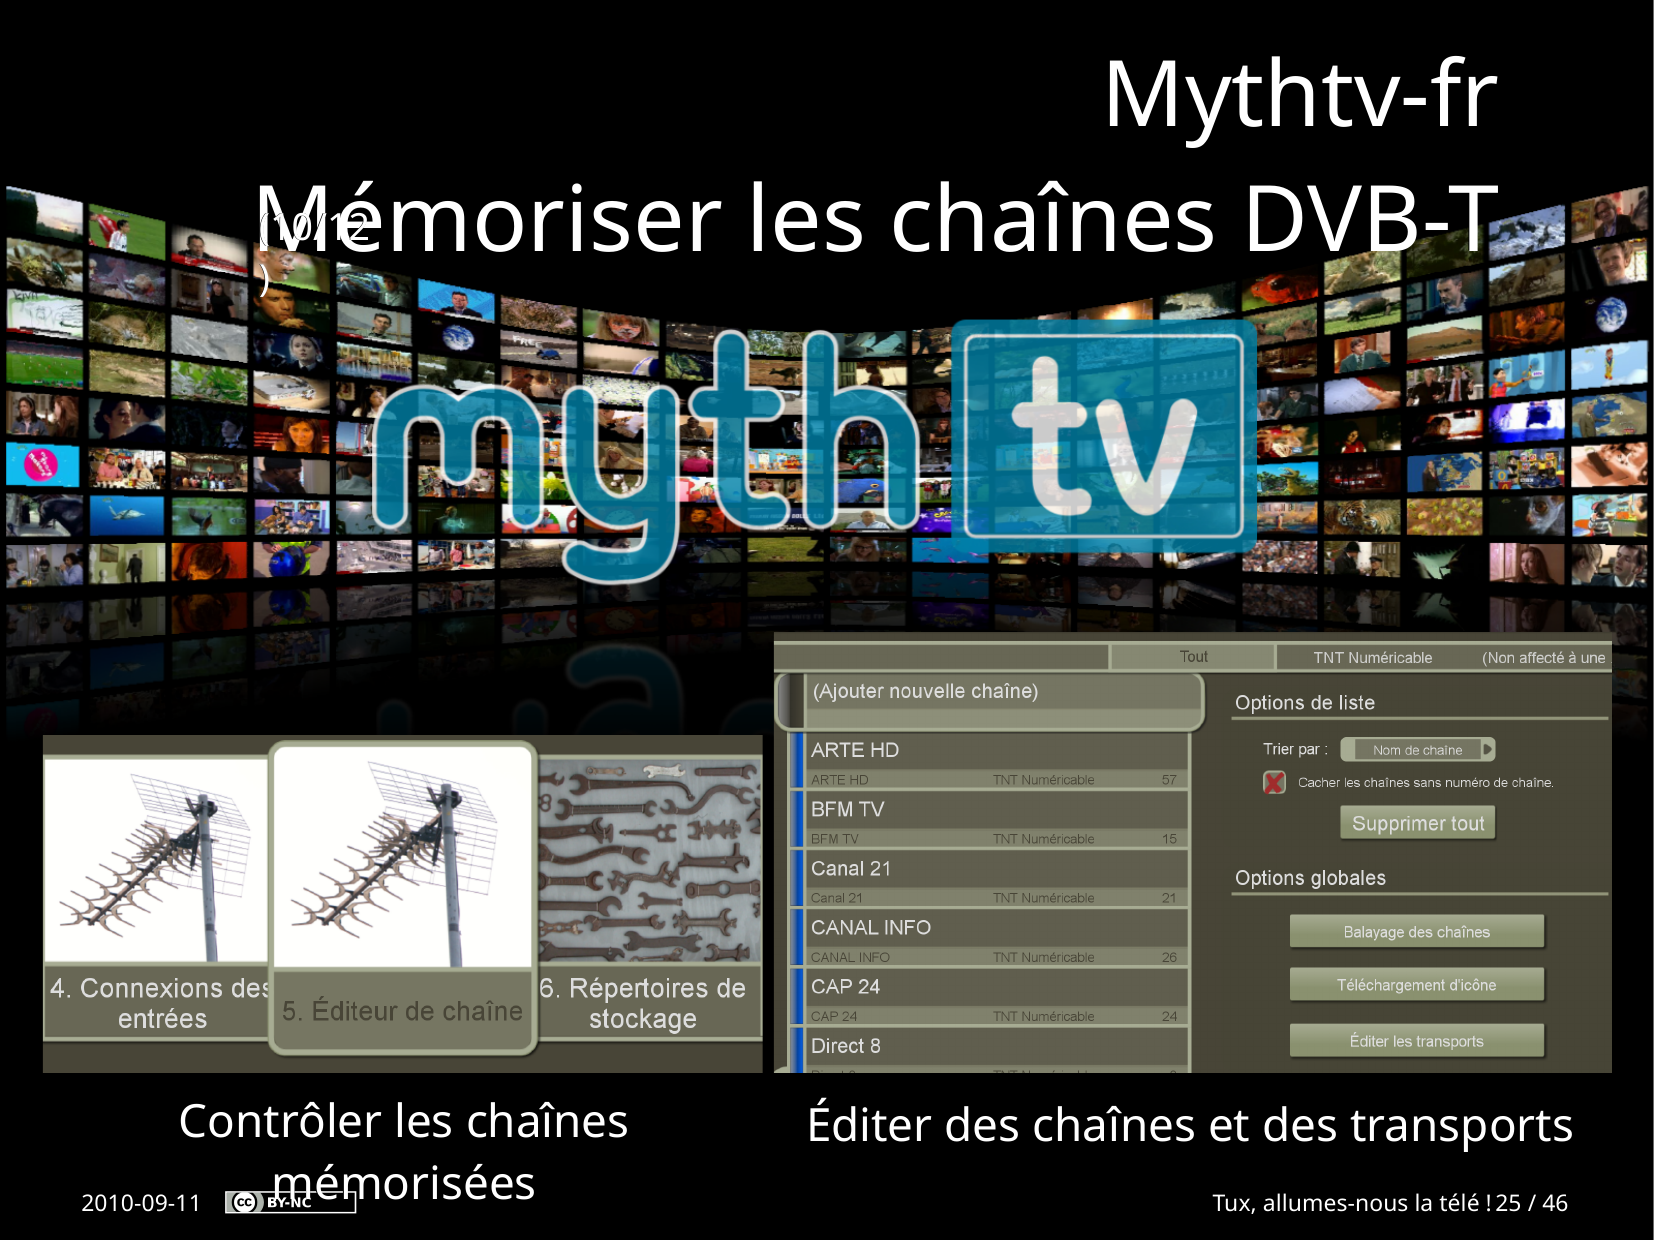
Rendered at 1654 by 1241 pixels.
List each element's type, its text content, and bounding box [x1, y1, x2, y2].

title Mythtv-fr Mémoriser les chaînes DVB-T [82, 47, 1501, 259]
picture [0, 0, 1654, 1240]
list Contrôler les chaînes mémorisées [49, 1088, 760, 1164]
text_box (10/12) [244, 193, 395, 252]
list Éditer des chaînes et des transports [785, 1092, 1596, 1168]
